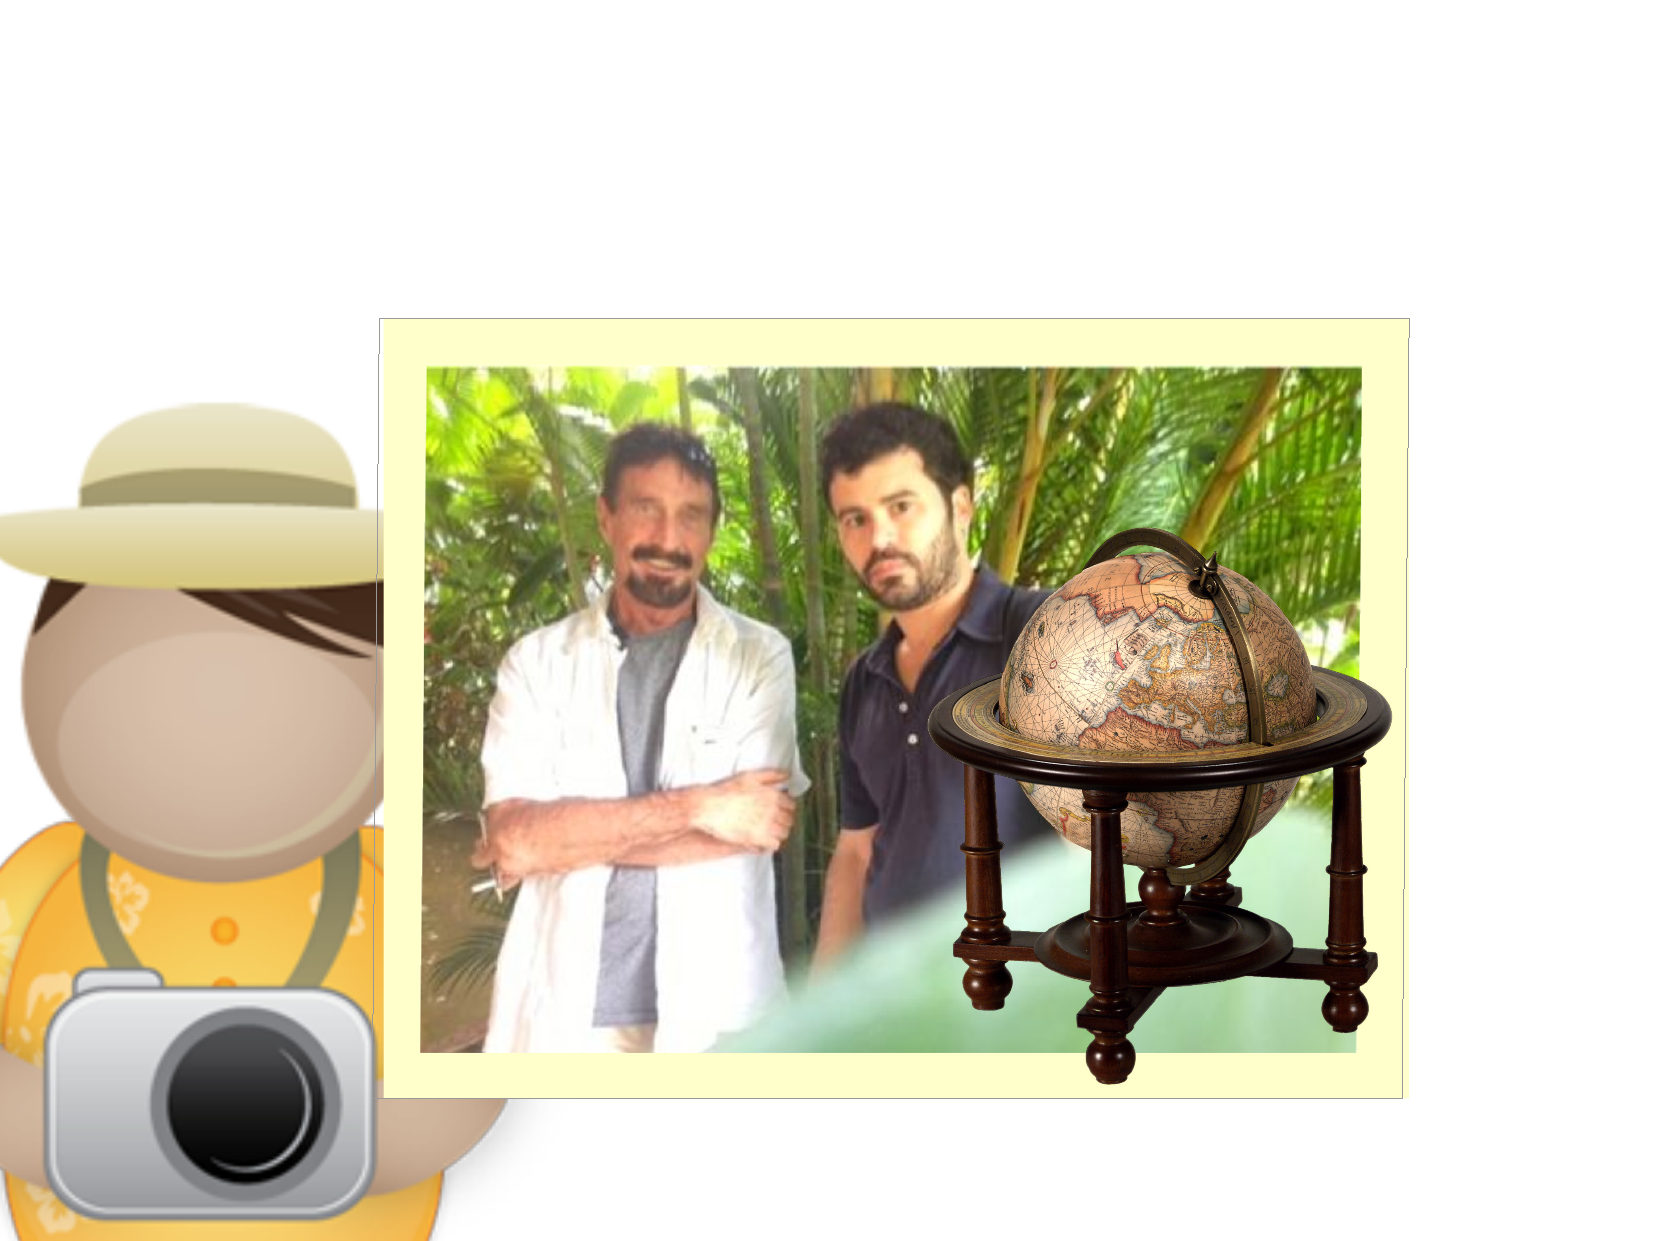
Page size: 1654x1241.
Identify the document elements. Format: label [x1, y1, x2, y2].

picture [0, 318, 1410, 1241]
